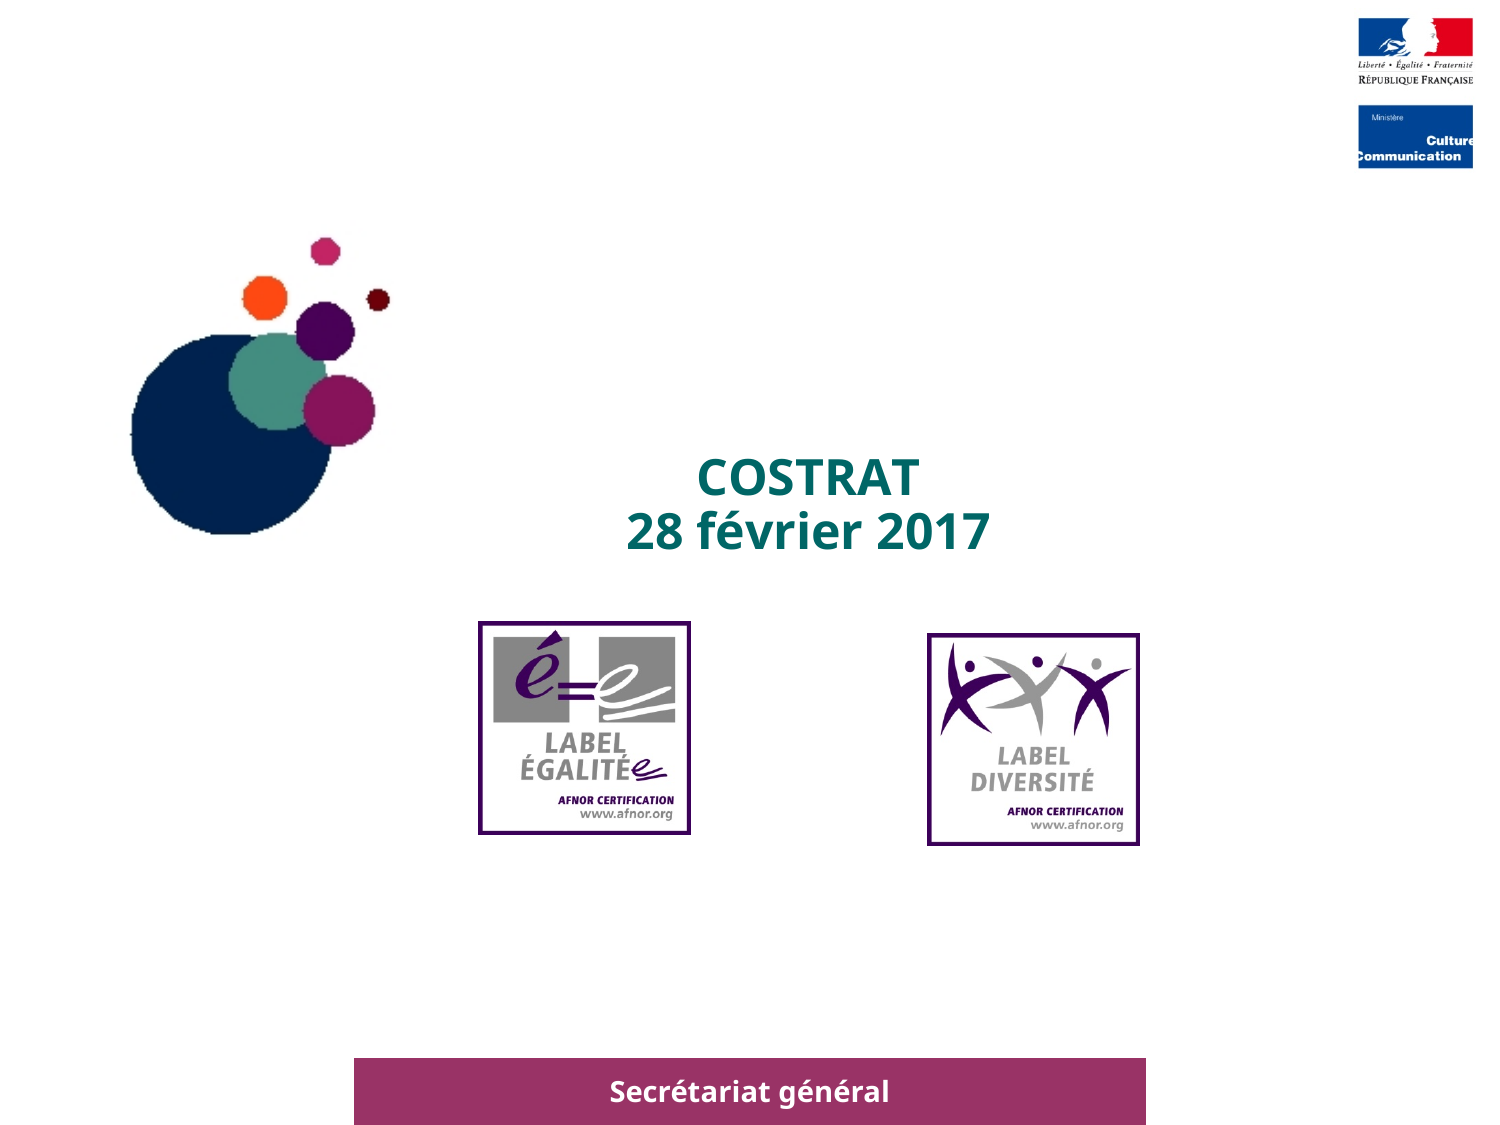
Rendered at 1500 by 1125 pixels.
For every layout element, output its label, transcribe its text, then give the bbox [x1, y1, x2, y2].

picture [1354, 8, 1476, 178]
title COSTRAT 28 février 2017 [171, 444, 1447, 567]
picture [103, 218, 423, 544]
picture [927, 633, 1140, 846]
picture [478, 621, 691, 835]
